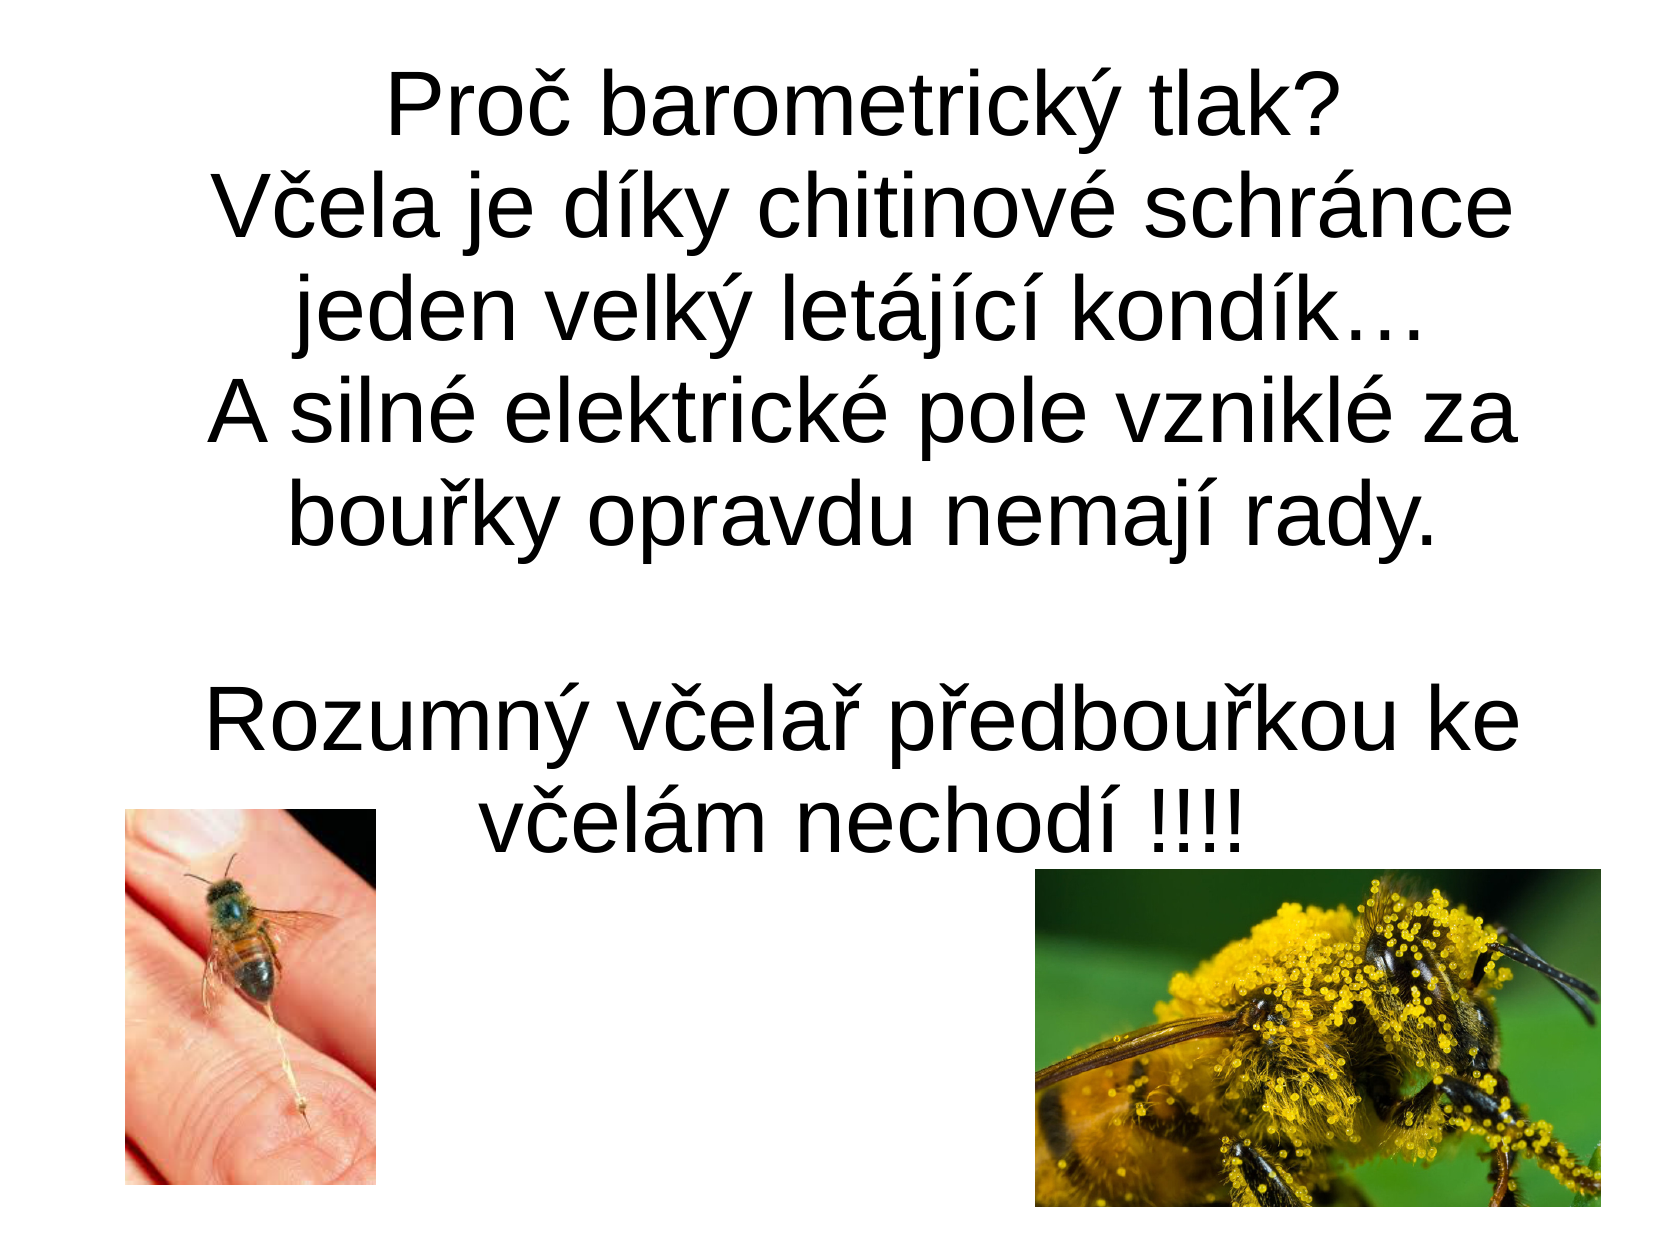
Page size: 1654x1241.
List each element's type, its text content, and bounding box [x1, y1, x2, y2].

title Proč barometrický tlak? Včela je díky chitinové schránce jeden velký letájící kondík… A silné elektrické pole vzniklé za bouřky opravdu nemají rady. Rozumný včelař předbouřkou ke včelám nechodí !!!! [120, 52, 1609, 976]
picture [1035, 869, 1601, 1208]
picture [125, 809, 376, 1185]
